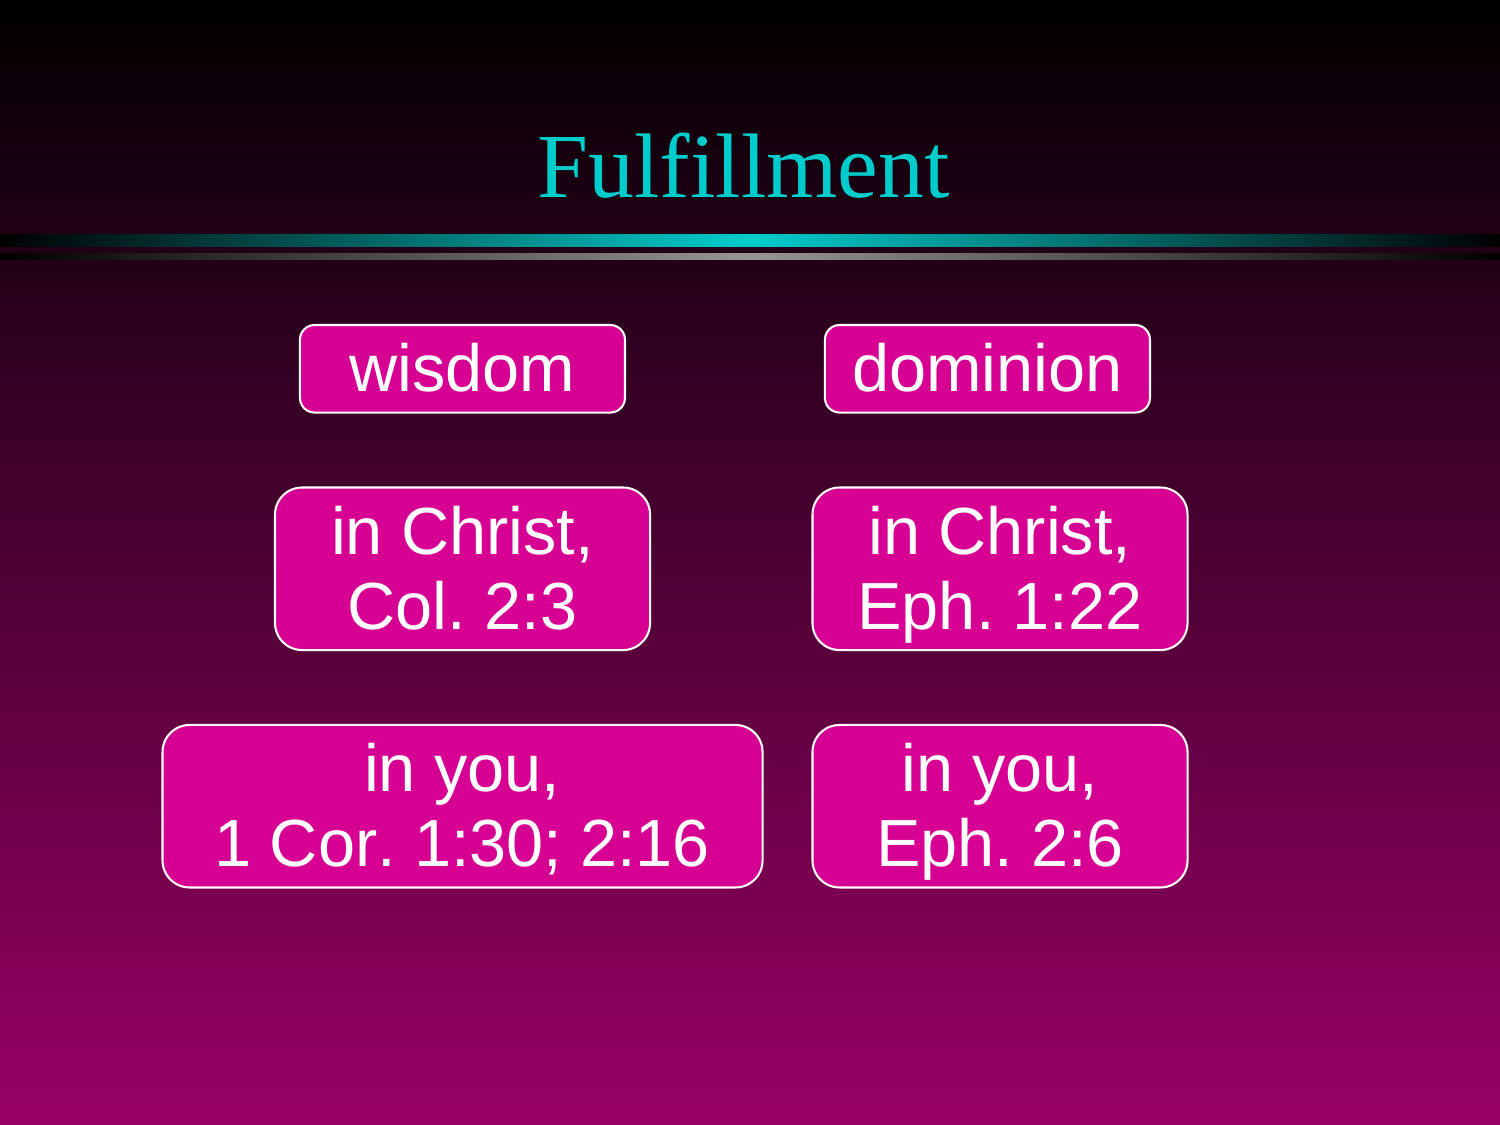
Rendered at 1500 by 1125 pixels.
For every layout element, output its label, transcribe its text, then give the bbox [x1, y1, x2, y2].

text_box wisdom [299, 324, 625, 413]
title Fulfillment [99, 37, 1388, 225]
text_box in Christ, Col. 2:3 [275, 487, 651, 651]
text_box in Christ, Eph. 1:22 [812, 487, 1188, 651]
text_box in you, 1 Cor. 1:30; 2:16 [162, 724, 763, 888]
text_box in you, Eph. 2:6 [812, 724, 1188, 888]
text_box dominion [824, 324, 1150, 413]
